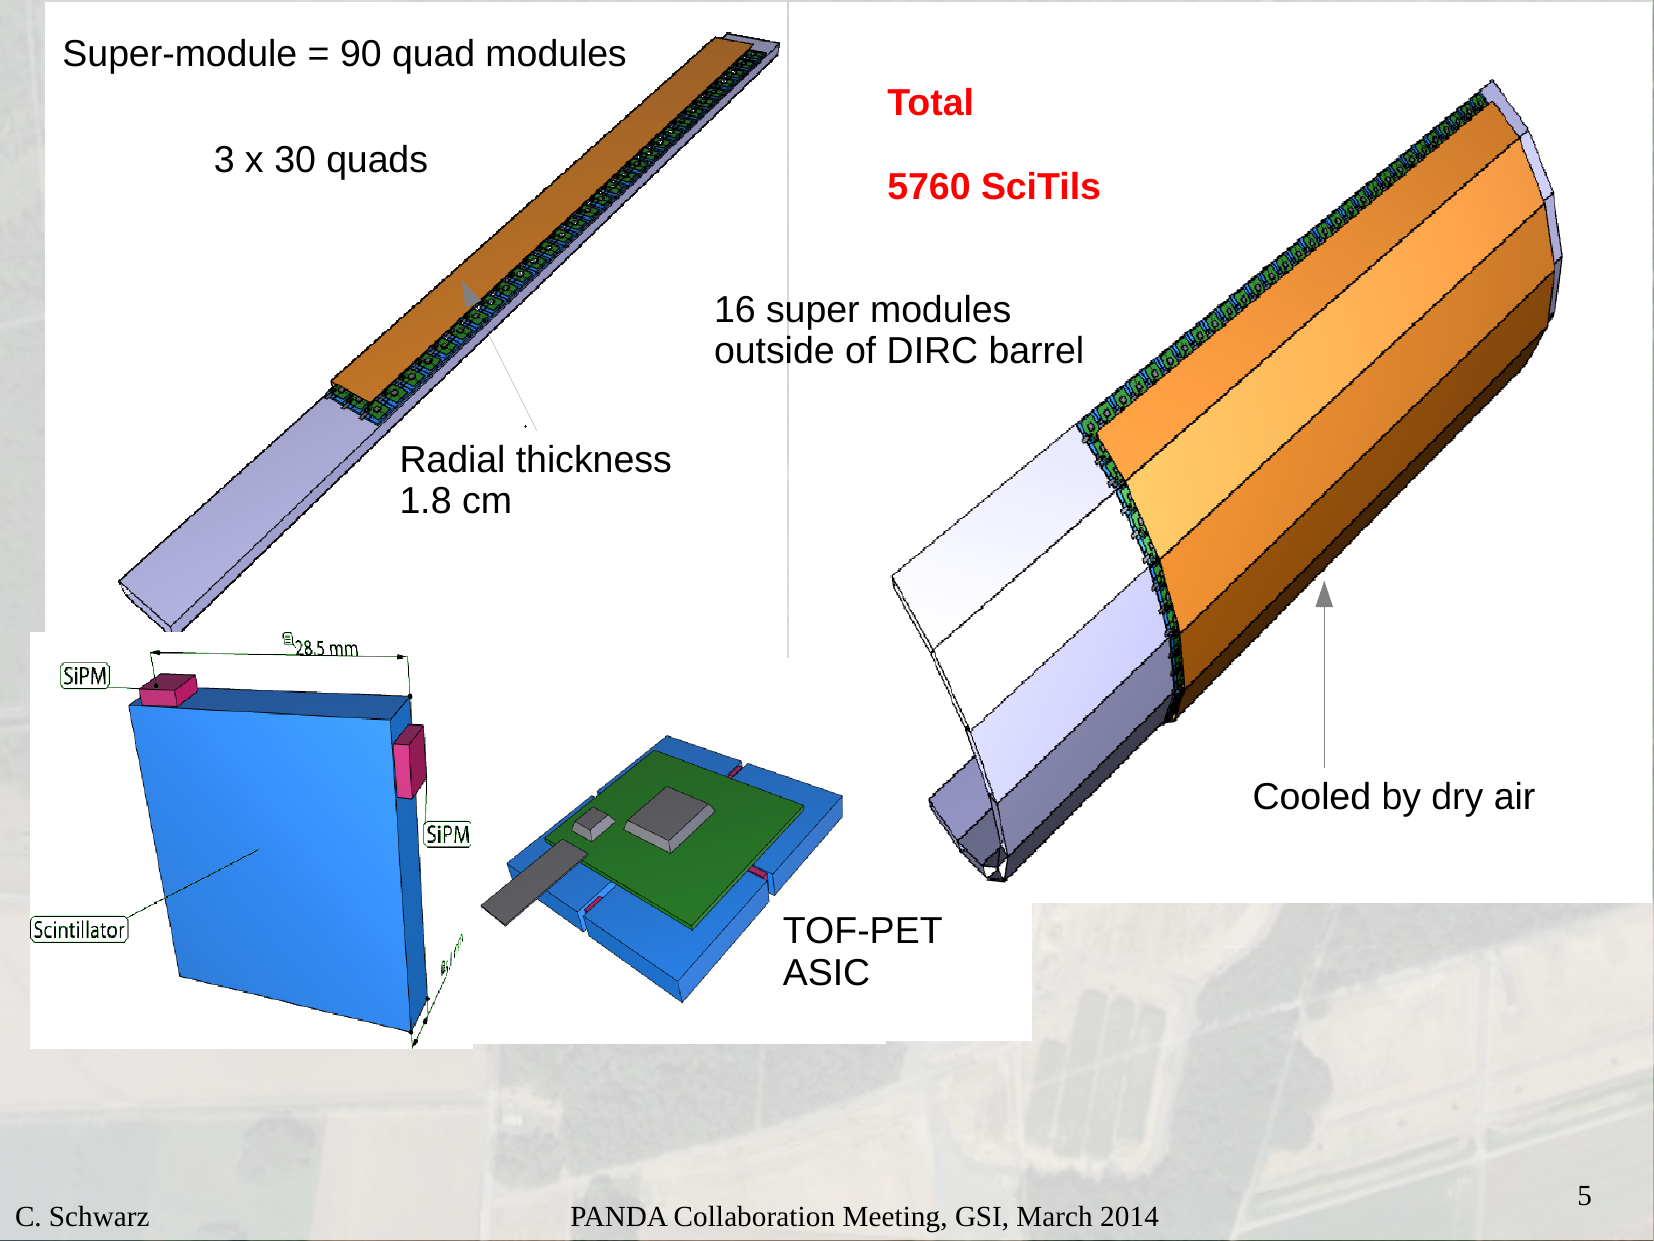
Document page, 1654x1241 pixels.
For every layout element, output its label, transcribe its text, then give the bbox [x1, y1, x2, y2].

text_box Radial thickness 1.8 cm [384, 430, 687, 530]
picture [30, 2, 1652, 1049]
text_box Total 5760 SciTils [872, 73, 1117, 257]
text_box 3 x 30 quads [199, 130, 443, 188]
text_box 16 super modules outside of DIRC barrel [699, 280, 1100, 380]
text_box Cooled by dry air [1237, 768, 1550, 825]
text_box Super-module = 90 quad modules [47, 25, 642, 83]
text_box TOF-PET ASIC [768, 902, 1032, 1042]
